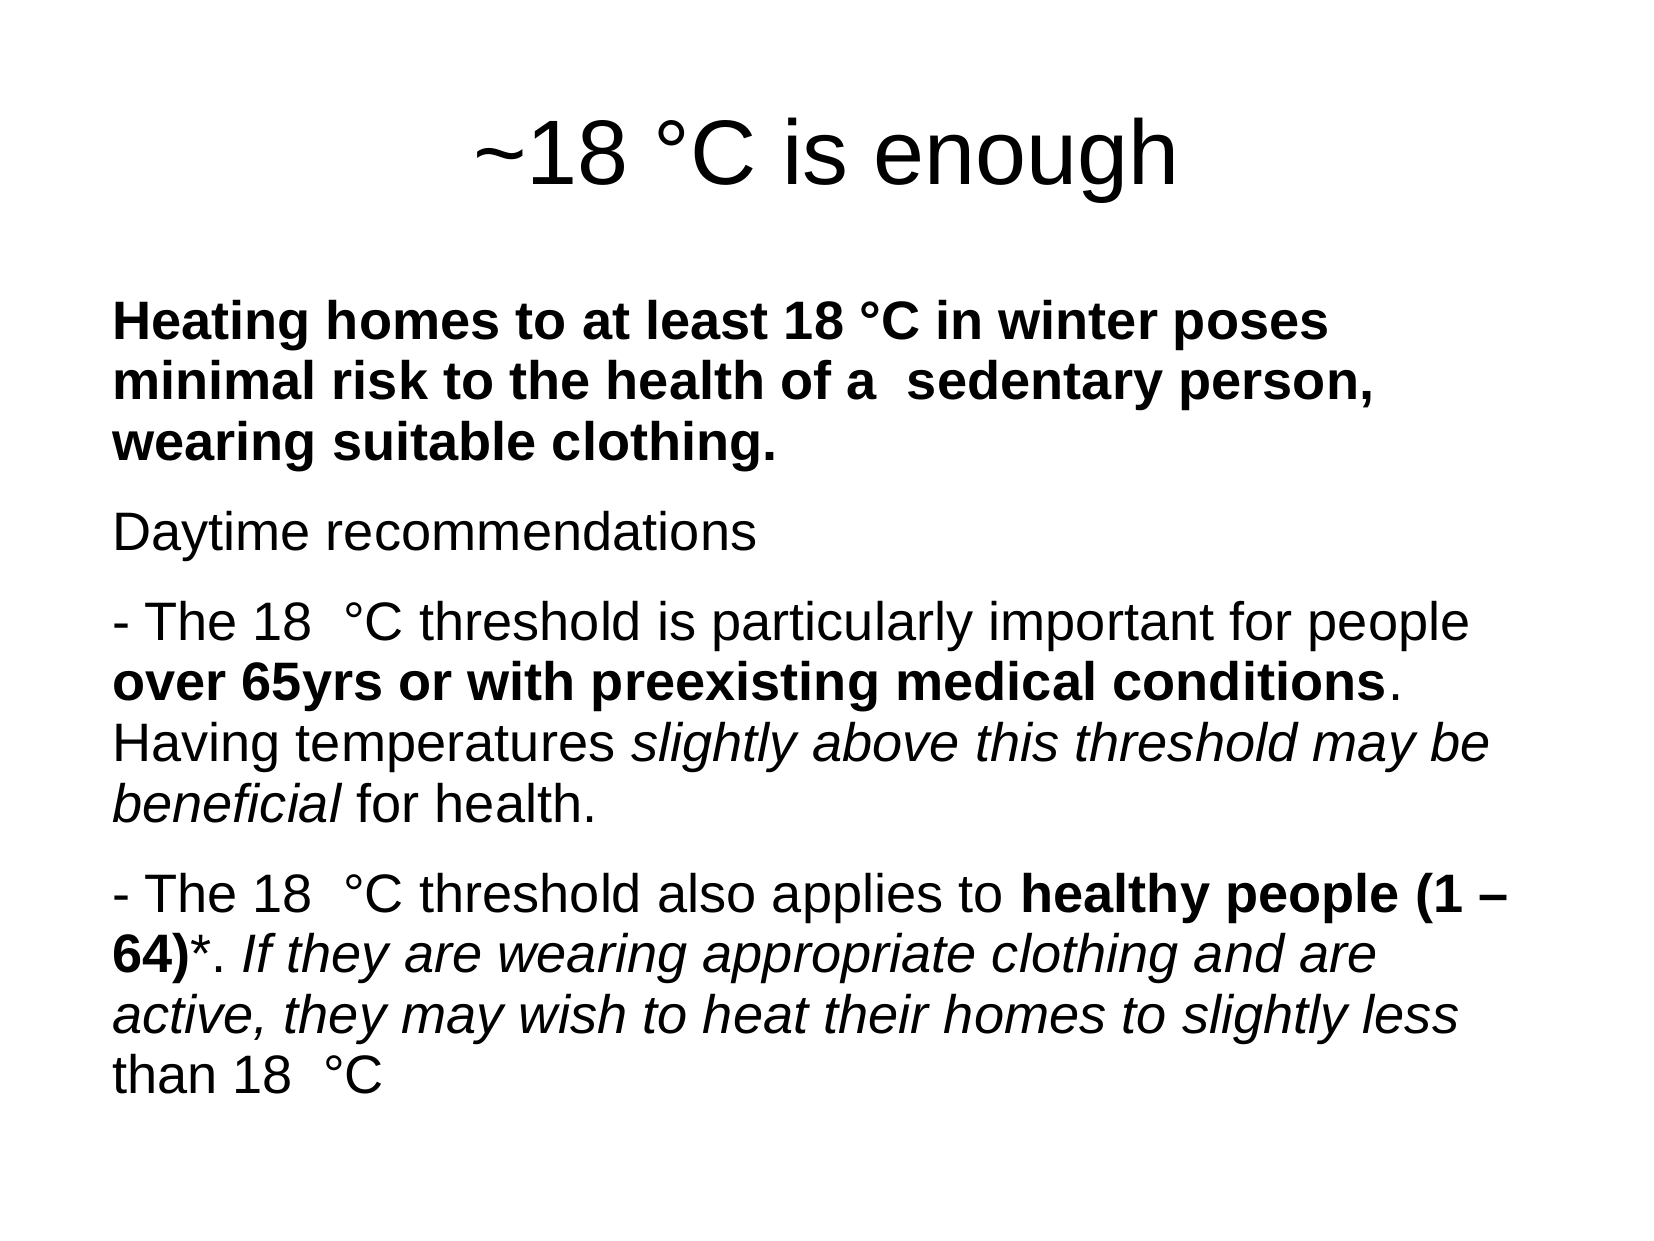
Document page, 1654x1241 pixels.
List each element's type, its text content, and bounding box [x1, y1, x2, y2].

title ~18 °C is enough [82, 49, 1571, 257]
list Heating homes to at least 18 °C in winter poses minimal risk to the health of a sedentary person, wearing suitable clothing. Daytime recommendations - The 18 °C threshold is particularly important for people over 65yrs or with preexisting medical conditions. Having temperatures slightly above this threshold may be beneficial for health. - The 18 °C threshold also applies to healthy people (1 – 64)*. If they are wearing appropriate clothing and are active, they may wish to heat their homes to slightly less than 18 °C [82, 290, 1571, 1115]
